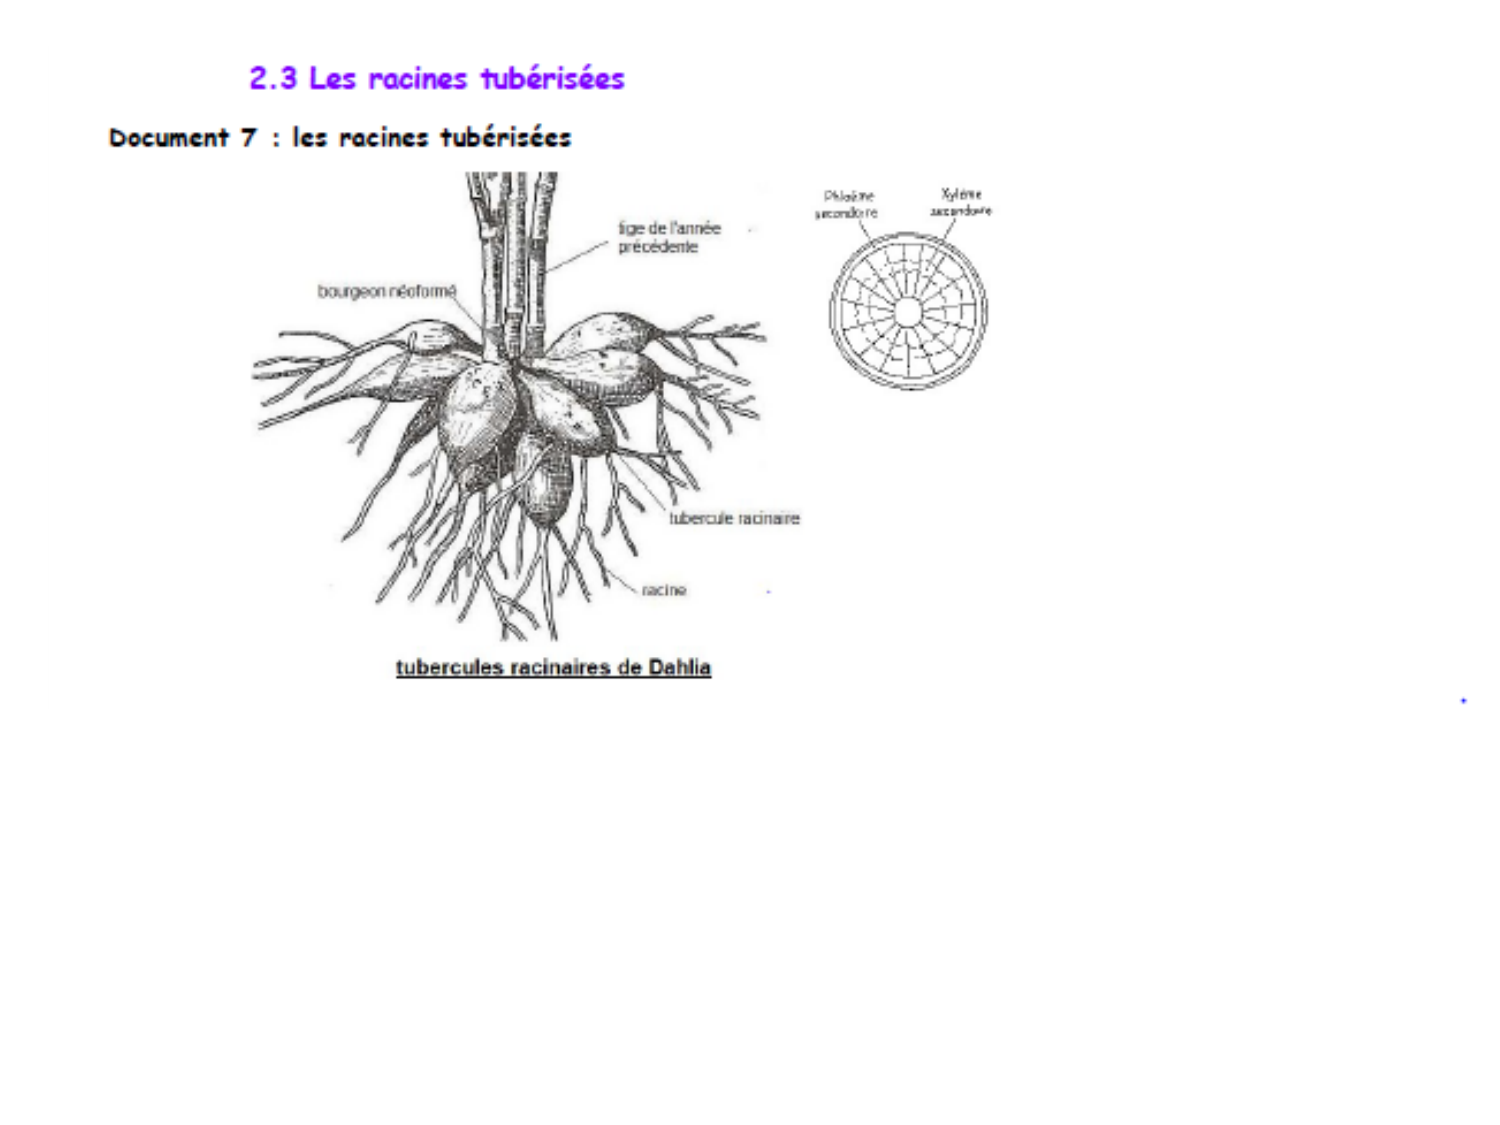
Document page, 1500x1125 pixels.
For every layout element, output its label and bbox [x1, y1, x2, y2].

picture [47, 46, 1479, 709]
